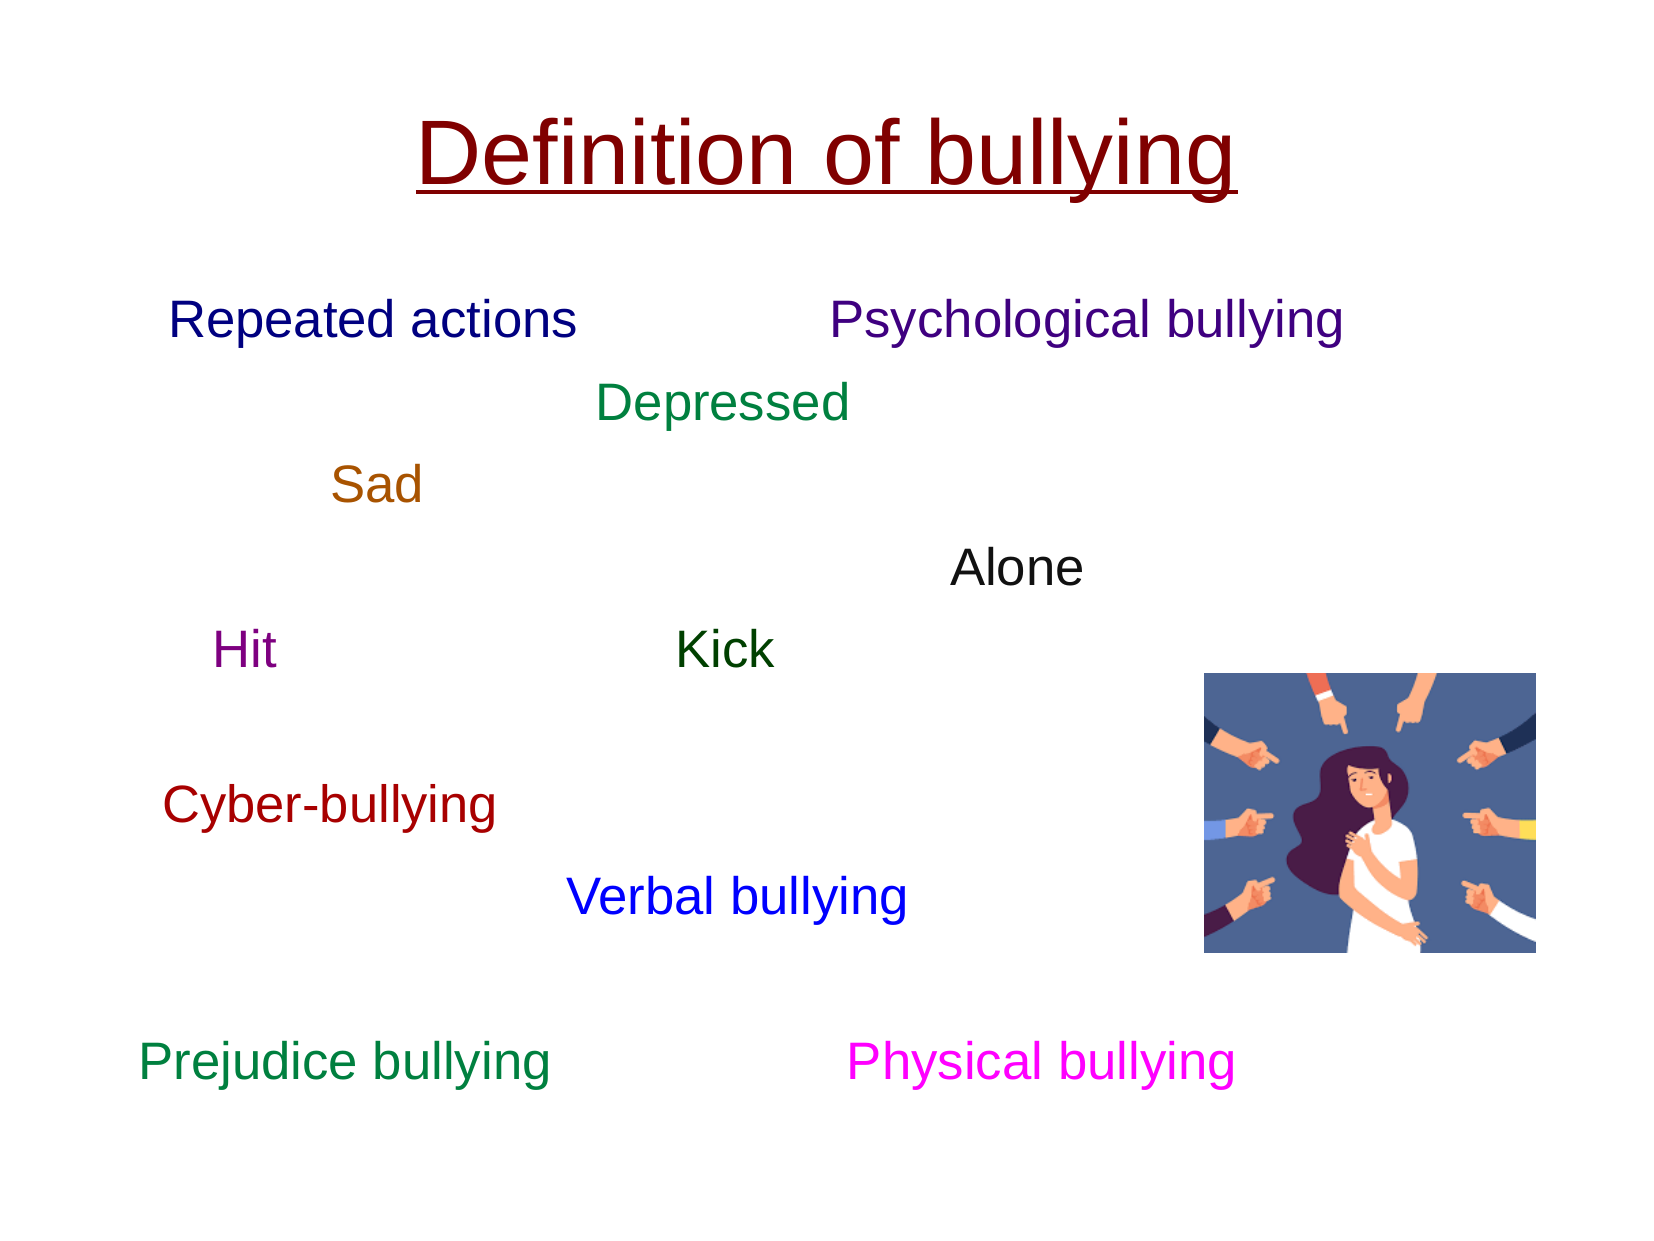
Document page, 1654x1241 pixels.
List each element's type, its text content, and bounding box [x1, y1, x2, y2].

picture [1204, 673, 1536, 953]
title Definition of bullying [82, 49, 1571, 257]
list Repeated actions Psychological bullying Depressed Sad Alone Hit Kick Verbal bullying Prejudice bullying Physical bullying [82, 290, 1607, 1182]
text_box Cyber-bullying [147, 767, 514, 842]
